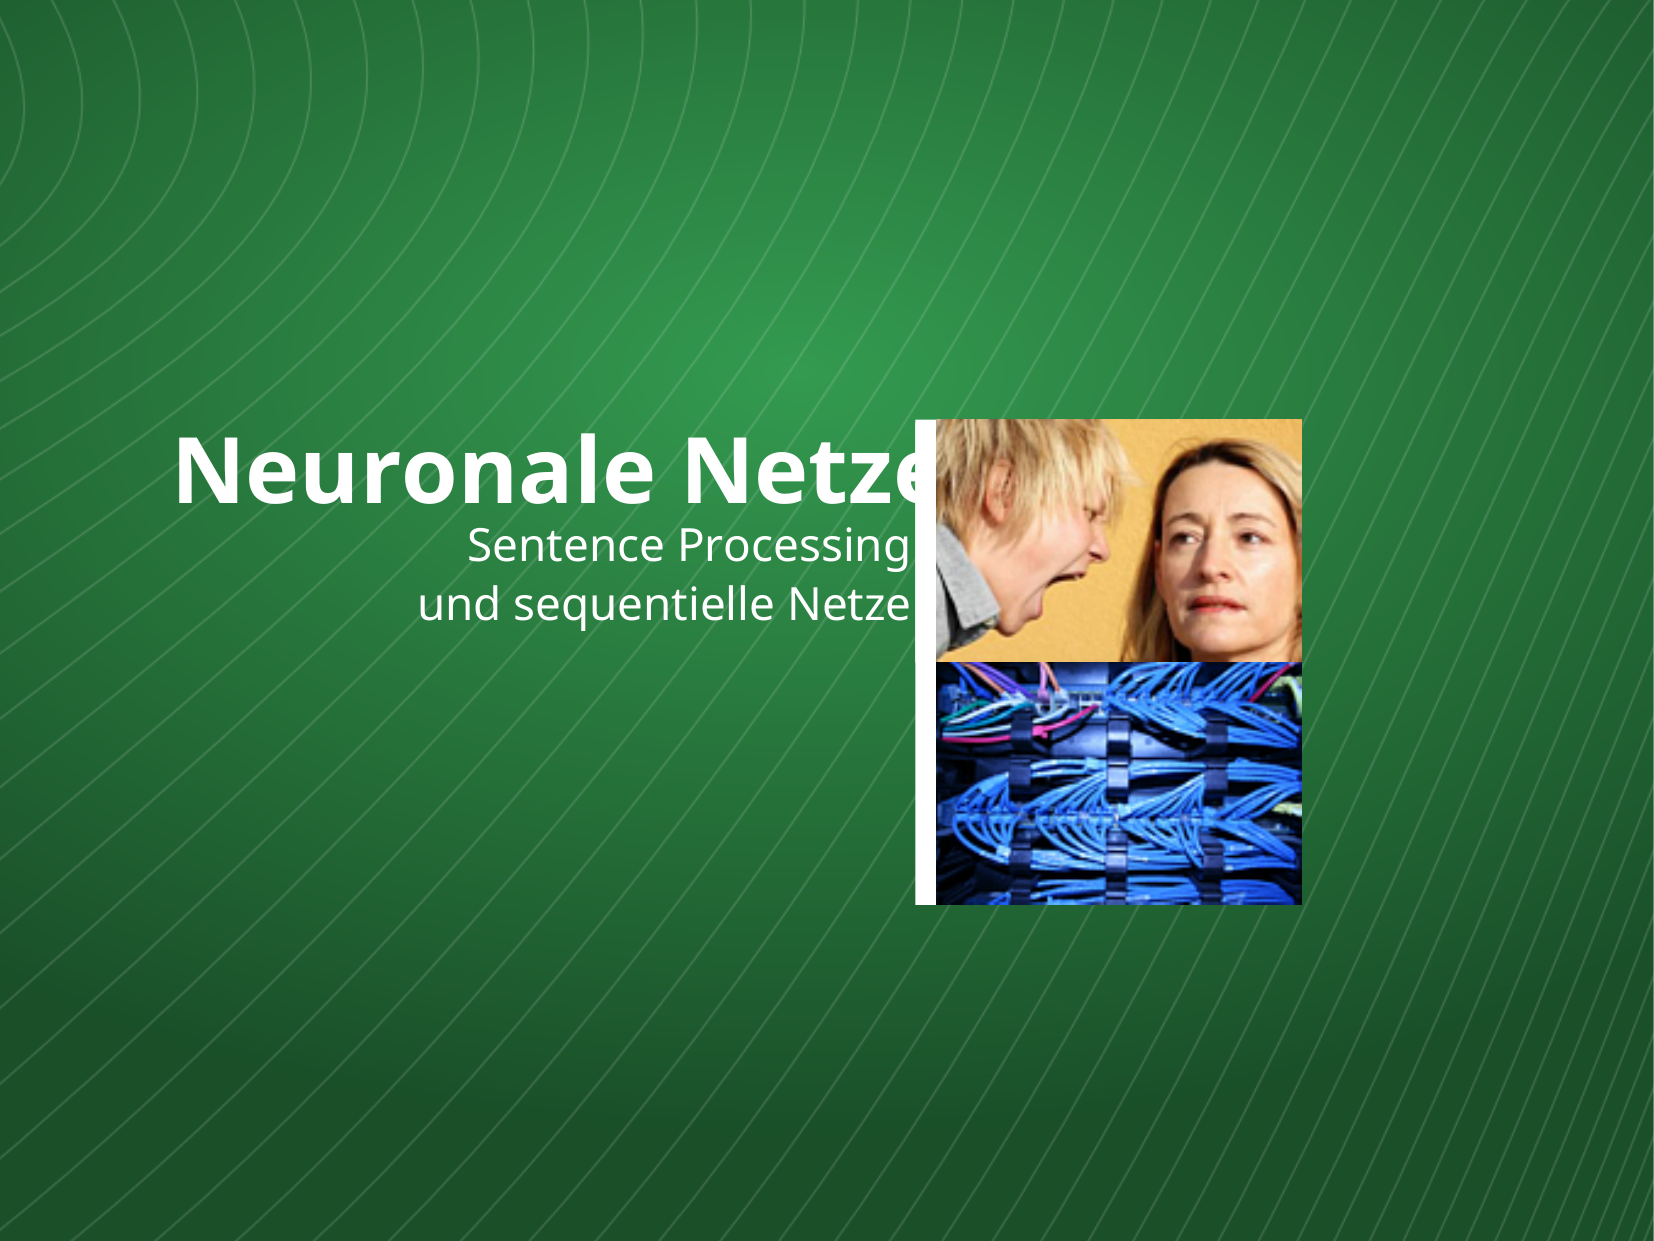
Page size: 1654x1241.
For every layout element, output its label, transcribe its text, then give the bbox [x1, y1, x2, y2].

text_box [915, 419, 936, 905]
text_box Neuronale Netze [156, 398, 909, 521]
text_box Sentence Processing und sequentielle Netze [402, 506, 907, 633]
picture [0, 0, 1654, 1241]
